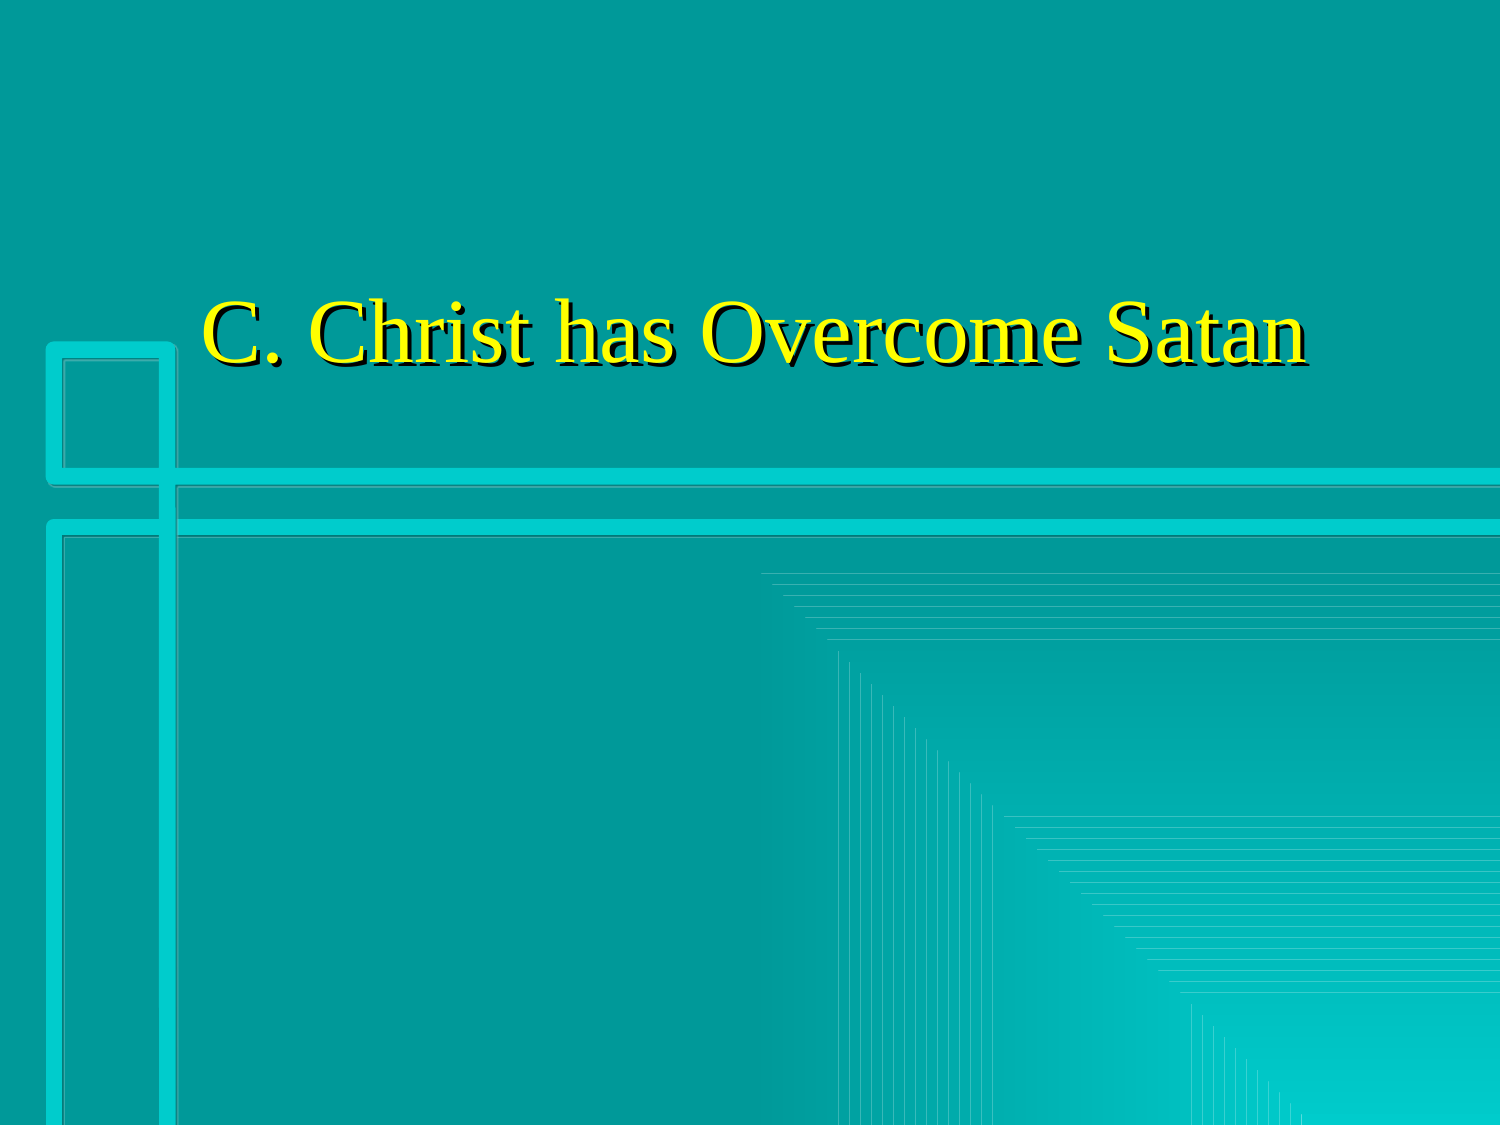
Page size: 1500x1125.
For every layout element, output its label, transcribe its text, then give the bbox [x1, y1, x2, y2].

title C. Christ has Overcome Satan [200, 237, 1476, 426]
